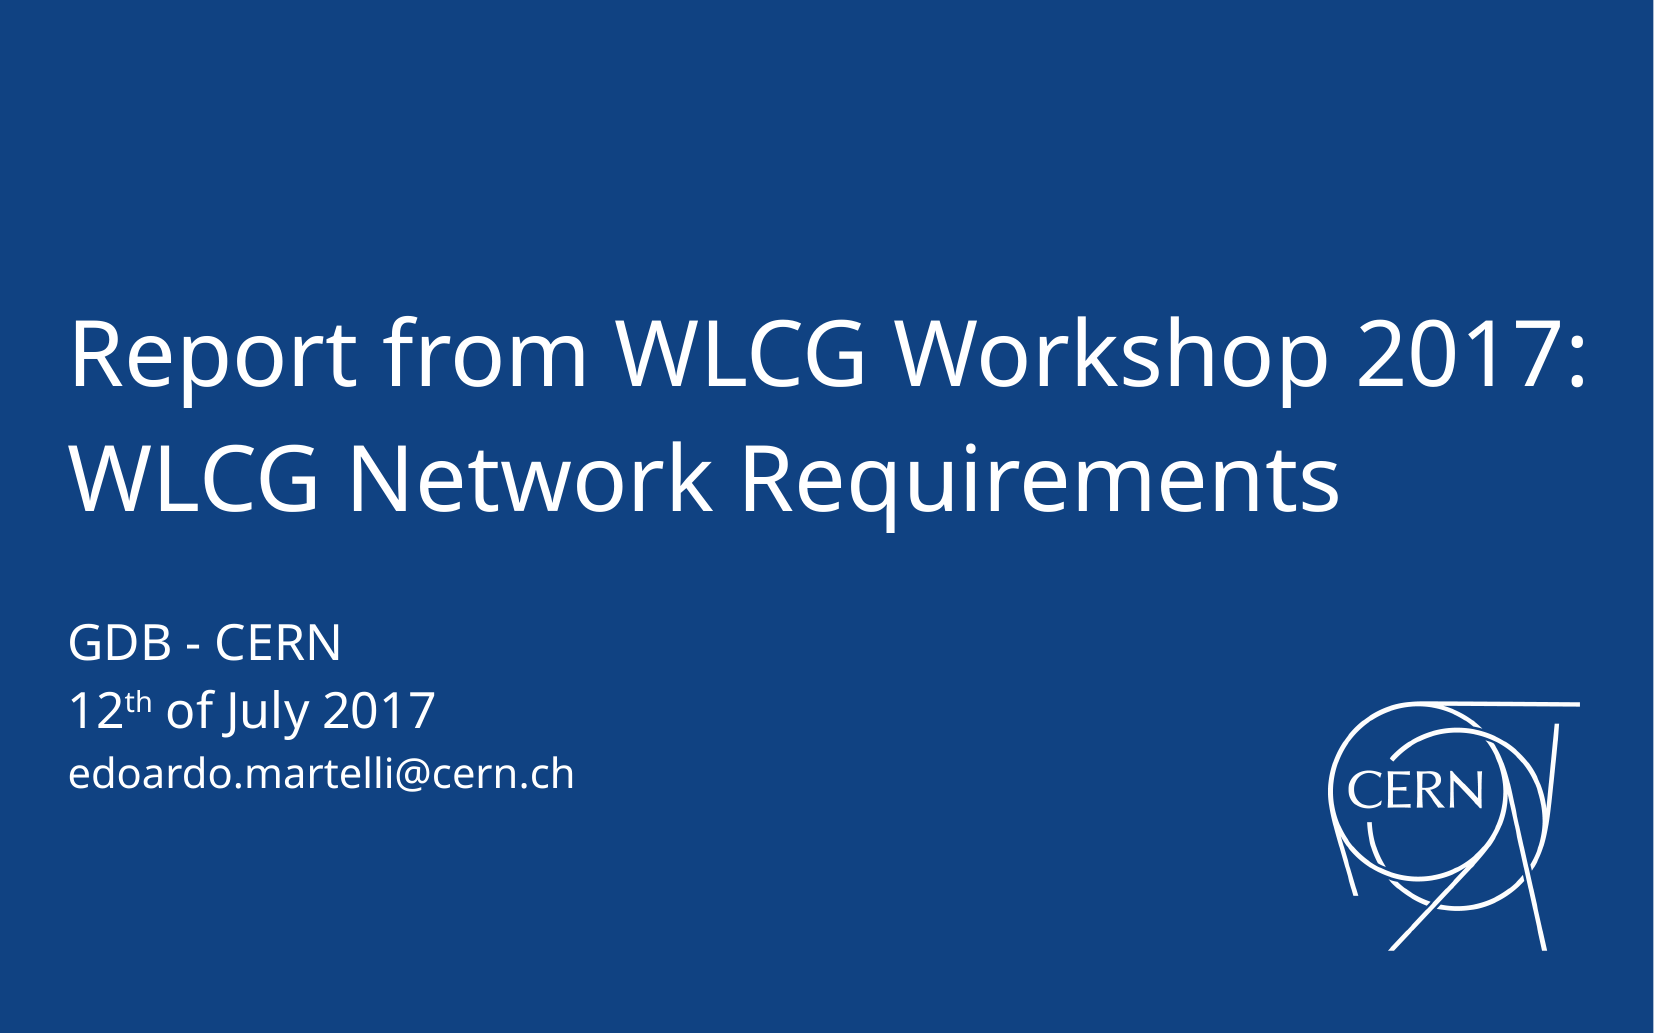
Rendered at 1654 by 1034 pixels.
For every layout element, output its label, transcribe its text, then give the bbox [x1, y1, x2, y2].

title Report from WLCG Workshop 2017: WLCG Network Requirements GDB - CERN 12th of July 2017 edoardo.martelli@cern.ch [67, 226, 1630, 864]
picture [1328, 864, 1580, 952]
